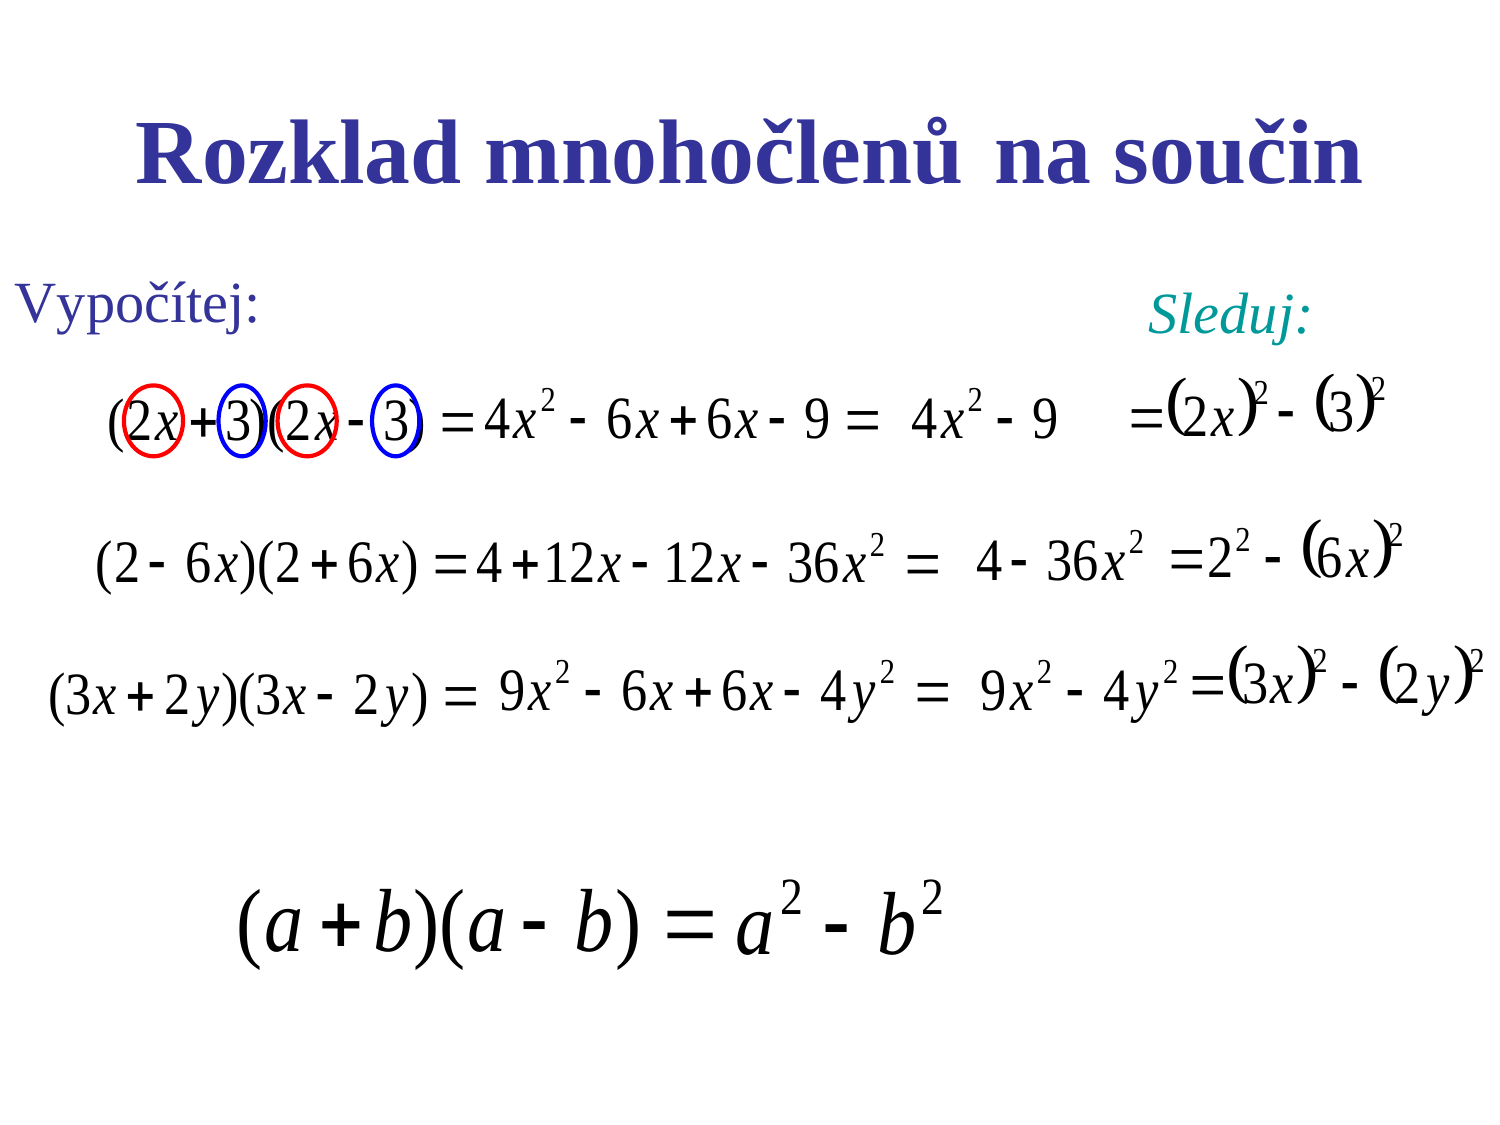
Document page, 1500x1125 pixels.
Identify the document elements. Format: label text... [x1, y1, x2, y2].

chart [127, 388, 180, 454]
text_box Sleduj: [1133, 267, 1483, 353]
chart [88, 517, 940, 608]
chart [221, 388, 263, 454]
text_box Vypočítej: [0, 256, 349, 343]
chart [723, 857, 959, 978]
chart [41, 659, 478, 740]
chart [375, 388, 417, 454]
chart [225, 869, 715, 990]
chart [1118, 361, 1397, 461]
chart [974, 633, 1495, 736]
chart [1158, 507, 1412, 603]
chart [492, 645, 951, 736]
text_box Rozklad mnohočlenů na součin [75, 45, 1426, 233]
chart [968, 515, 1152, 596]
chart [280, 388, 334, 454]
chart [100, 373, 878, 466]
chart [903, 373, 1070, 454]
